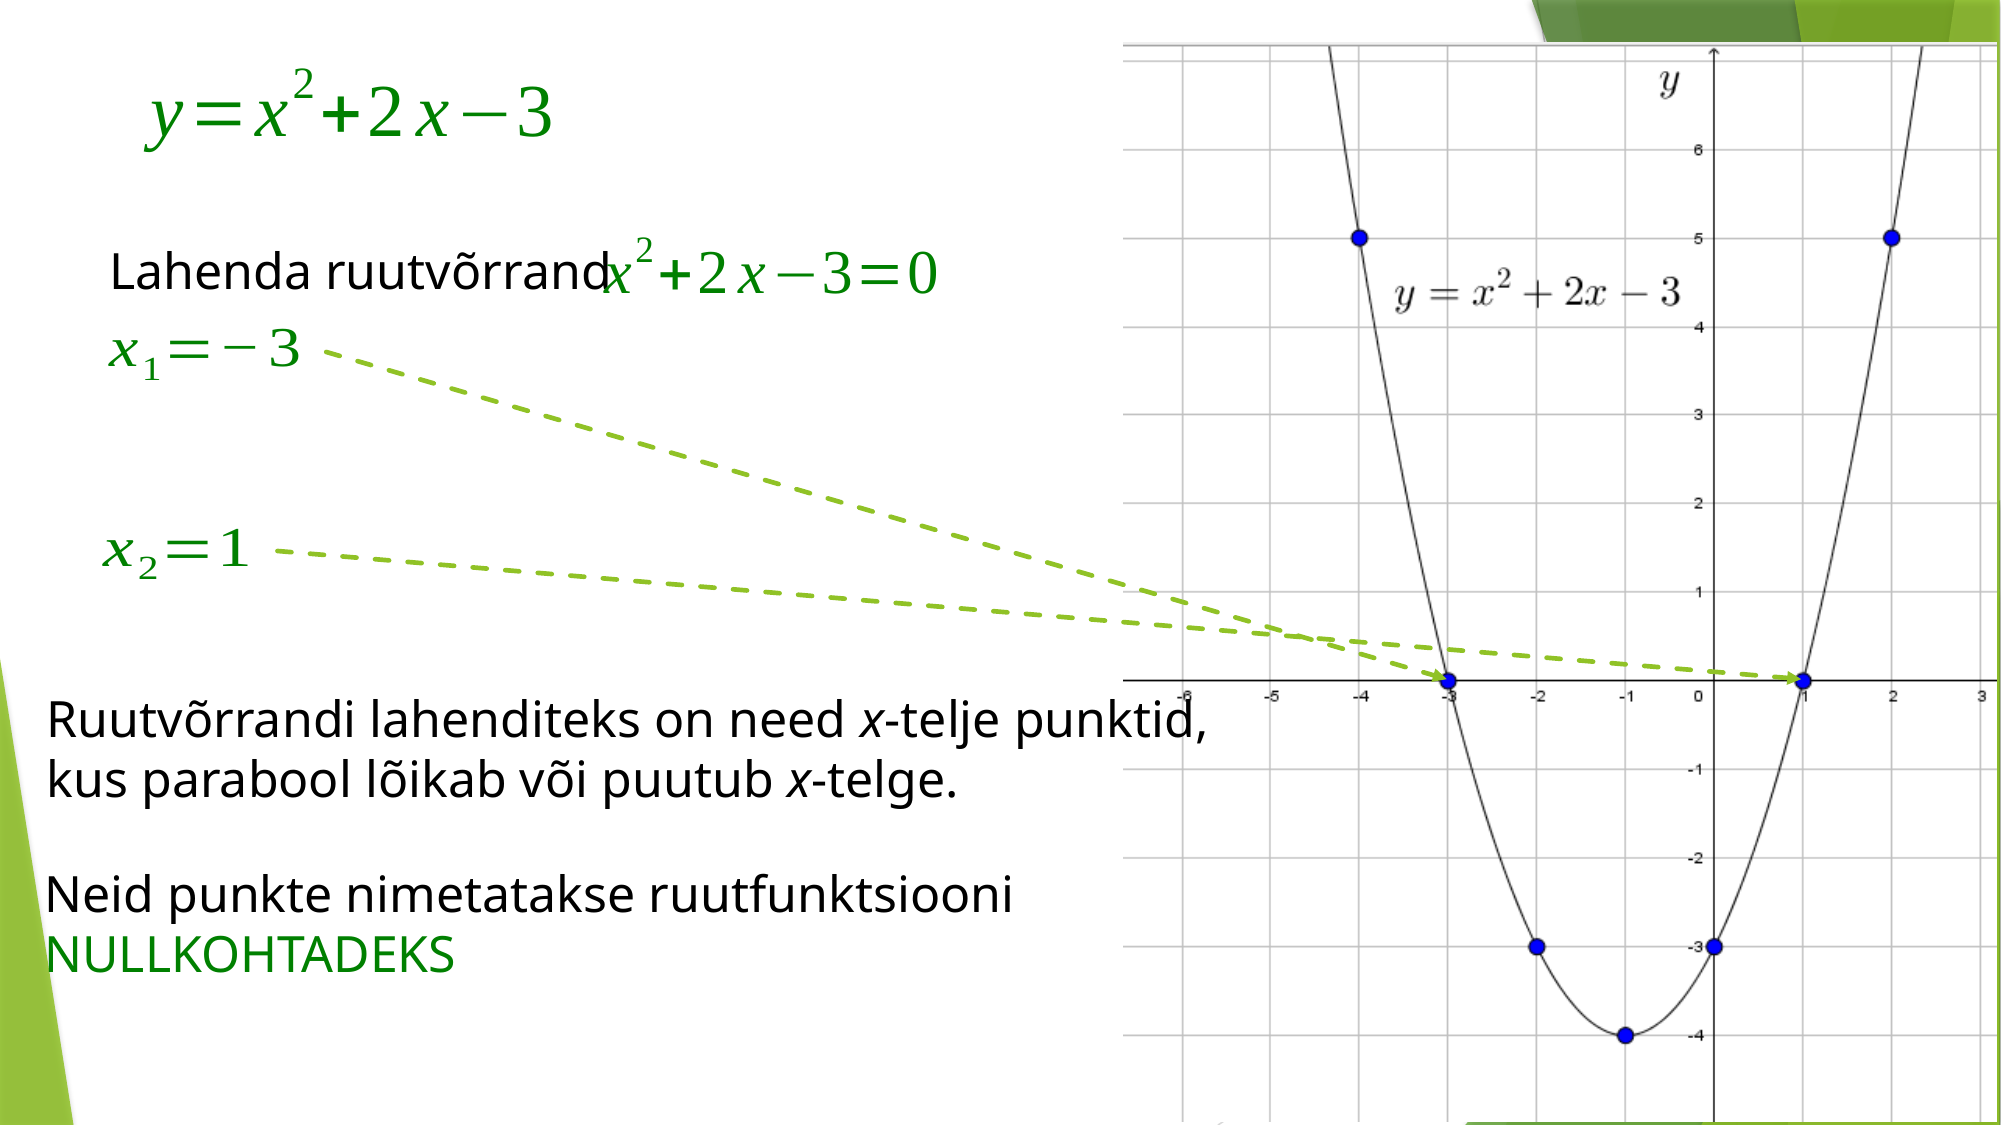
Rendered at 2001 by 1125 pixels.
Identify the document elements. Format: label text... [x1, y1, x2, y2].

text_box Ruutvõrrandi lahenditeks on need x-telje punktid, kus parabool lõikab või puutub x-telge. [32, 679, 1224, 815]
title [111, 99, 1522, 317]
text_box Lahenda ruutvõrrand [94, 232, 594, 307]
text_box Neid punkte nimetatakse ruutfunktsiooni NULLKOHTADEKS [29, 855, 1044, 991]
chart [135, 59, 562, 153]
chart [594, 229, 945, 307]
picture [1123, 42, 1997, 1123]
chart [98, 316, 309, 388]
chart [92, 515, 259, 587]
